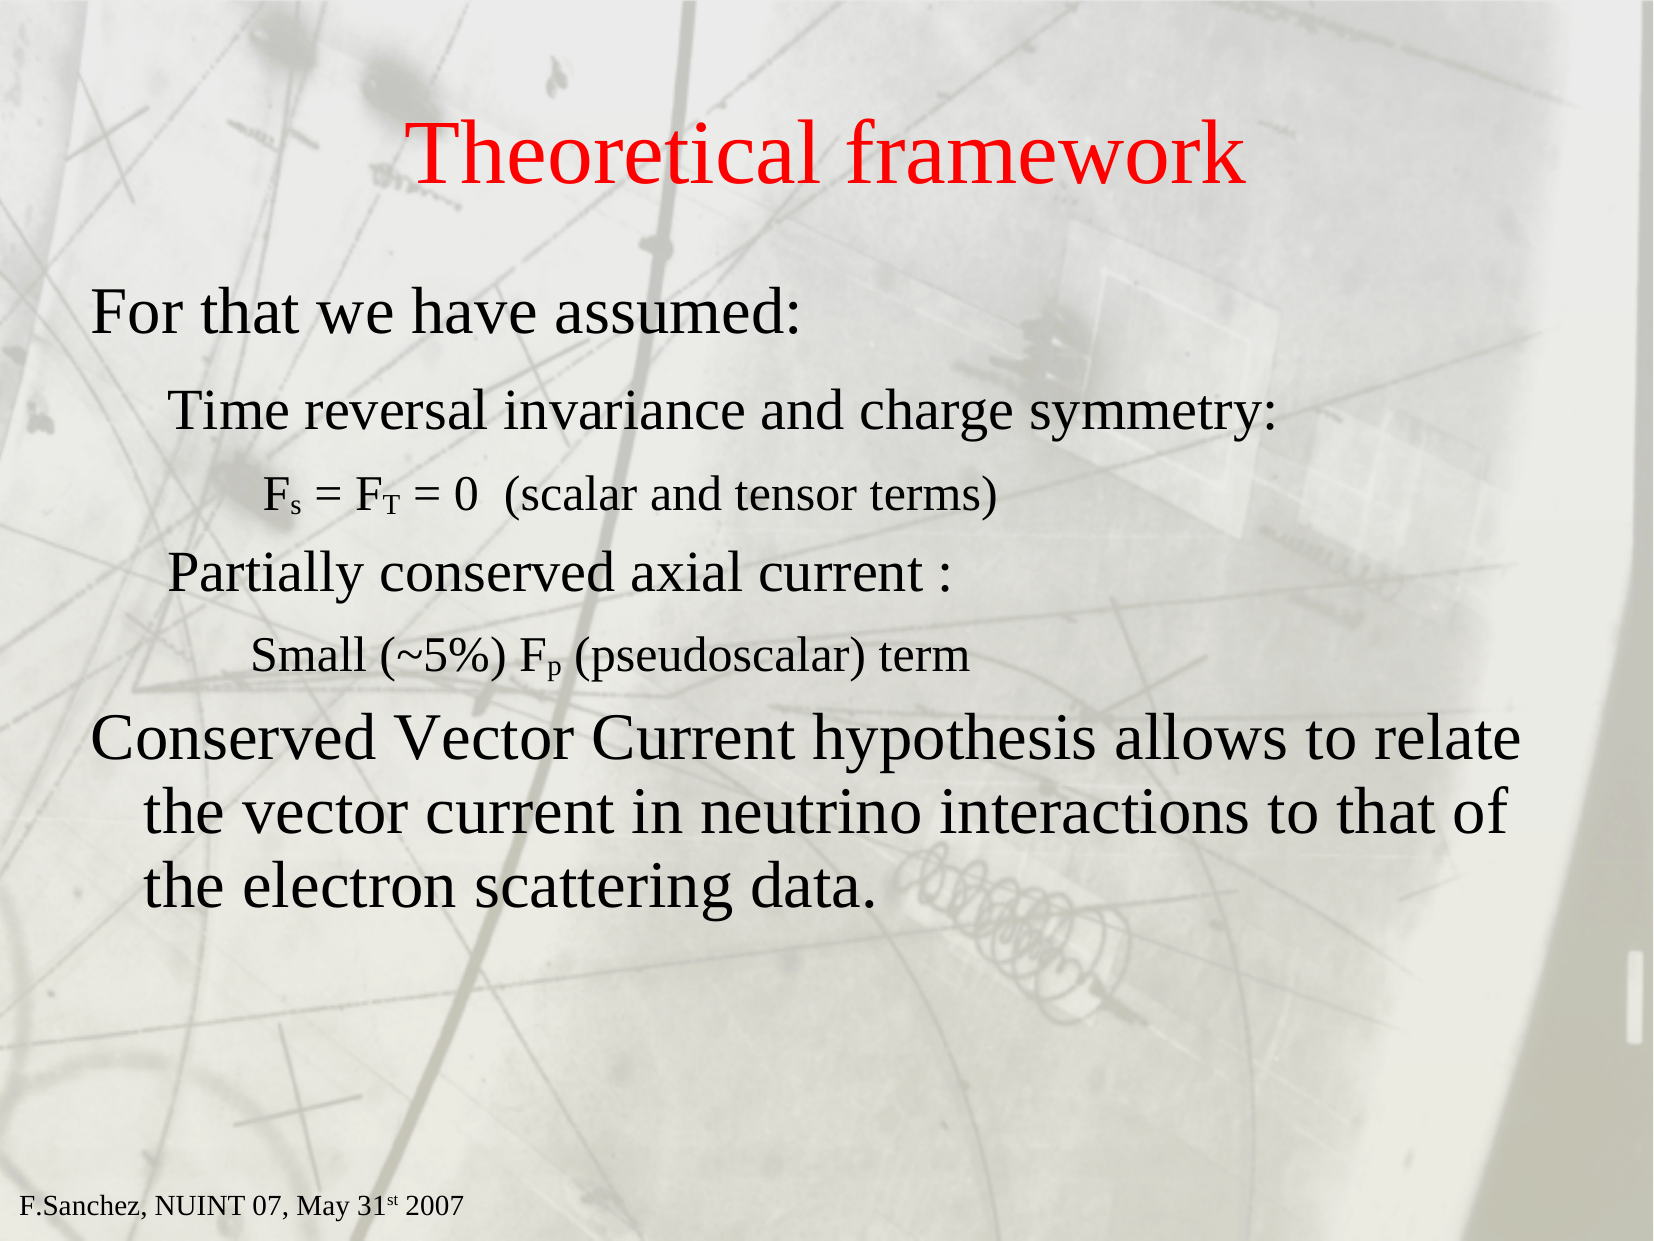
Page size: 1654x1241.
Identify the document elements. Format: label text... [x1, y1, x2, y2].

list For that we have assumed: Time reversal invariance and charge symmetry: Fs = FT = 0 (scalar and tensor terms) Partially conserved axial current : Small (~5%) Fp (pseudoscalar) term Conserved Vector Current hypothesis allows to relate the vector current in neutrino interactions to that of the electron scattering data. [73, 274, 1561, 1094]
picture [0, 0, 1654, 1241]
title Theoretical framework [82, 49, 1571, 257]
